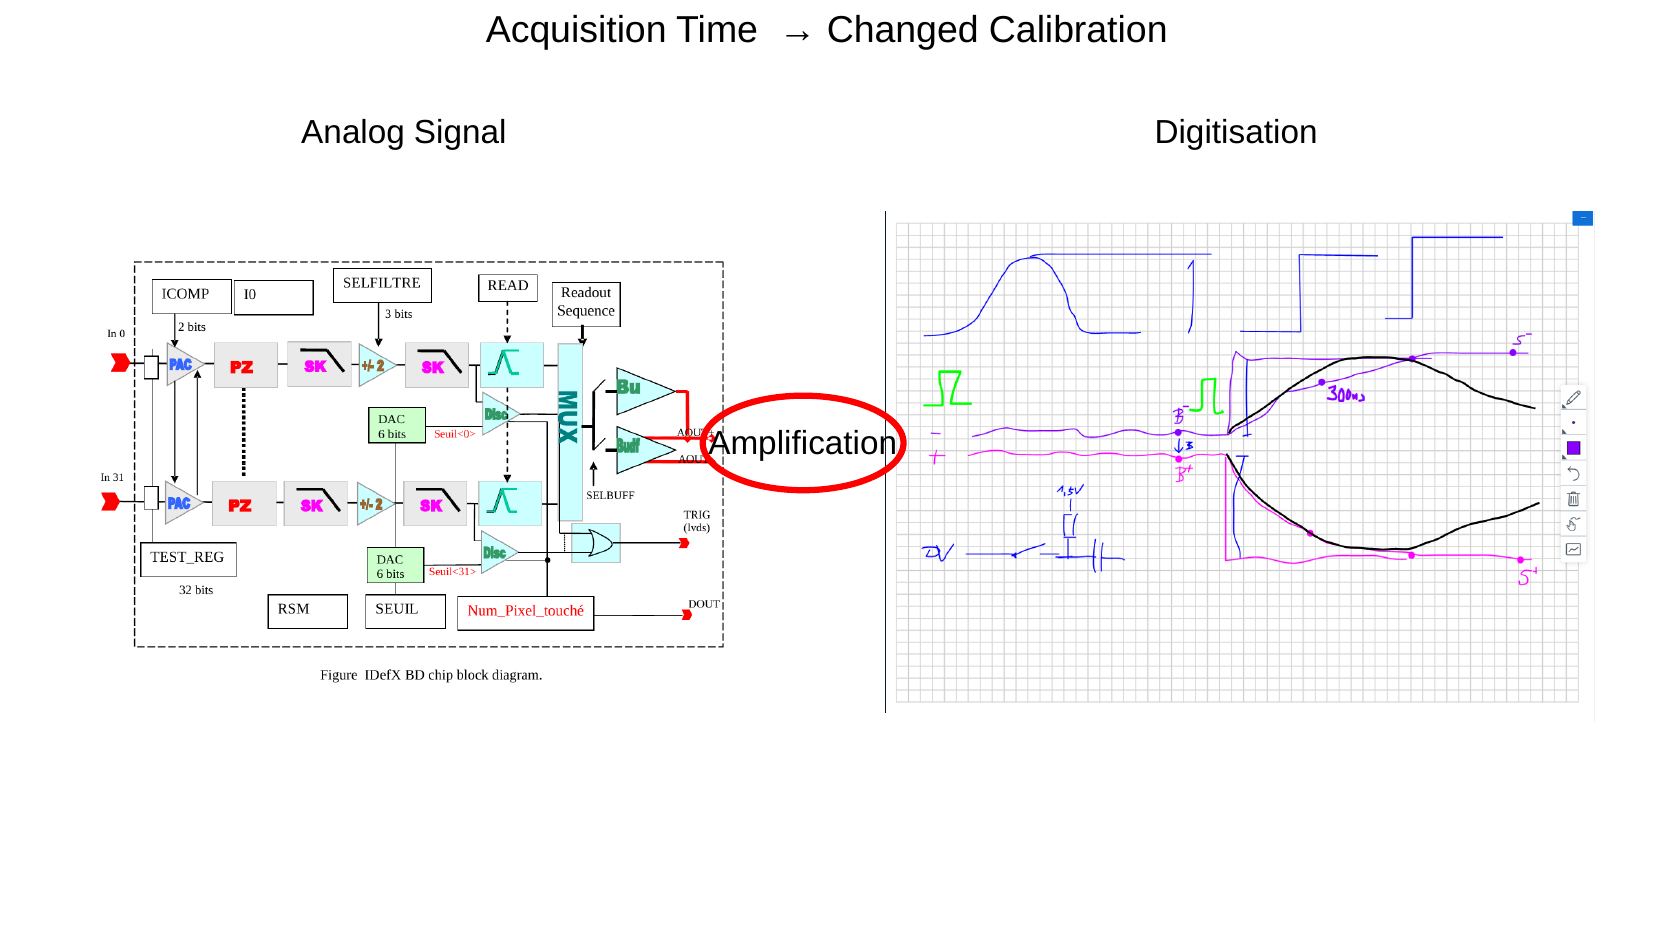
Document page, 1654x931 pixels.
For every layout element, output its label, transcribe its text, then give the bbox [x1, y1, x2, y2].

picture [885, 211, 1595, 722]
text_box Acquisition Time → Changed Calibration [471, 1, 1183, 58]
text_box Digitisation [1139, 106, 1341, 166]
text_box Amplification [702, 395, 904, 491]
text_box Analog Signal [286, 106, 541, 166]
picture [59, 240, 768, 692]
